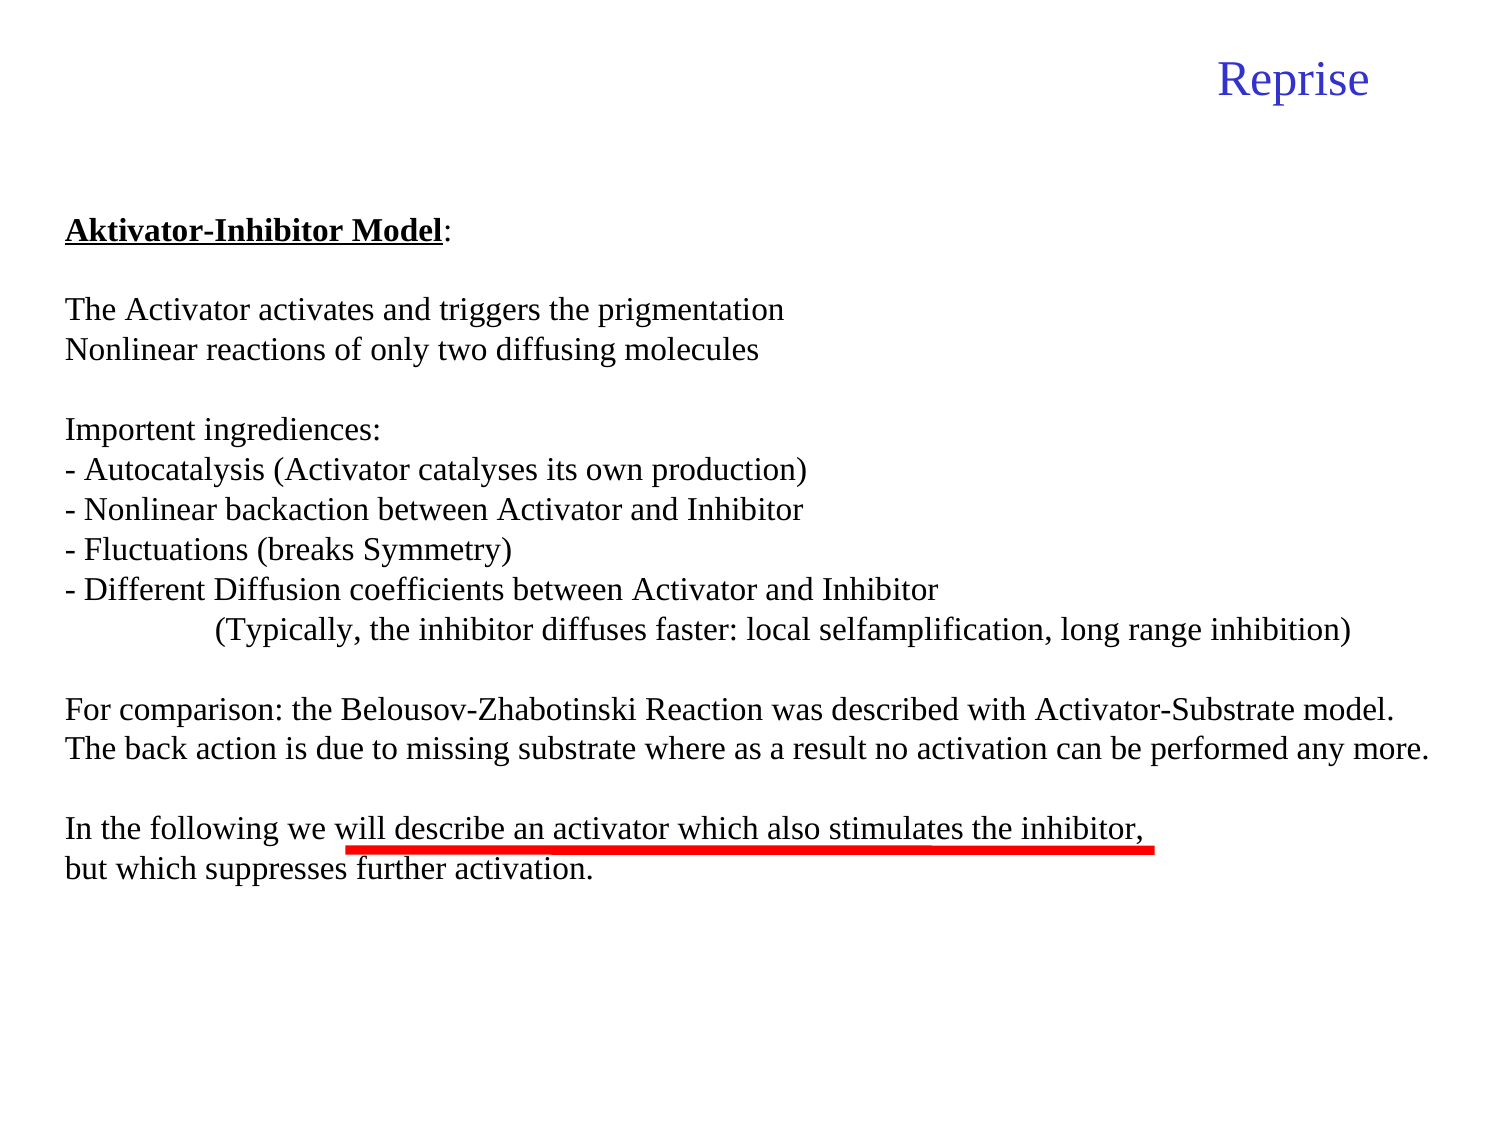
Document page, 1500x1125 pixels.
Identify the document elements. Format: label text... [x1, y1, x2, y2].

text_box Aktivator-Inhibitor Model: The Activator activates and triggers the prigmentation Nonlinear reactions of only two diffusing molecules Importent ingrediences: - Autocatalysis (Activator catalyses its own production) - Nonlinear backaction between Activator and Inhibitor - Fluctuations (breaks Symmetry) - Different Diffusion coefficients between Activator and Inhibitor (Typically, the inhibitor diffuses faster: local selfamplification, long range inhibition) For comparison: the Belousov-Zhabotinski Reaction was described with Activator-Substrate model. The back action is due to missing substrate where as a result no activation can be performed any more. In the following we will describe an activator which also stimulates the inhibitor, but which suppresses further activation. [50, 199, 1447, 935]
title Reprise [1087, 0, 1500, 150]
